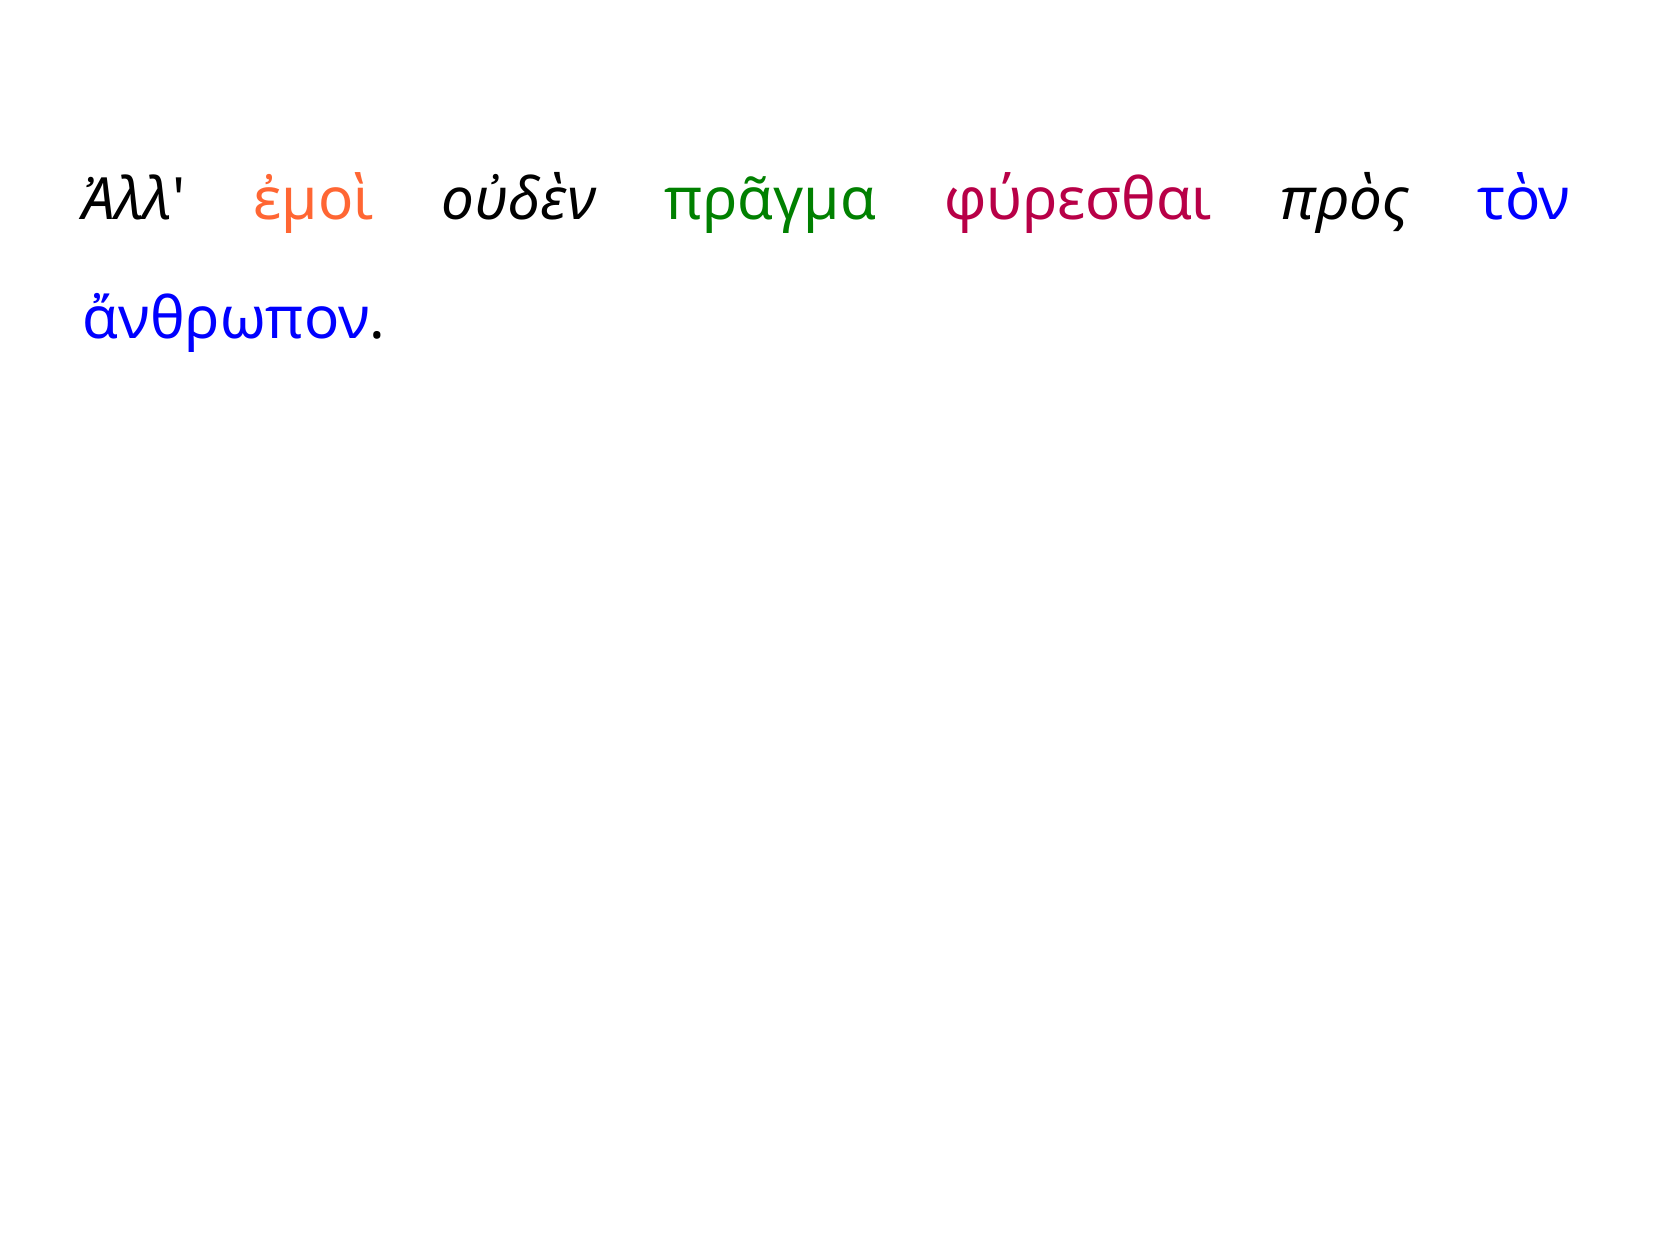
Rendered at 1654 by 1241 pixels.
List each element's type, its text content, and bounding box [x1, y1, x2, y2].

list Ἀλλ' ἐμοὶ οὐδὲν πρᾶγμα φύρεσθαι πρὸς τὸν ἄνθρωπον. [82, 118, 1571, 1241]
